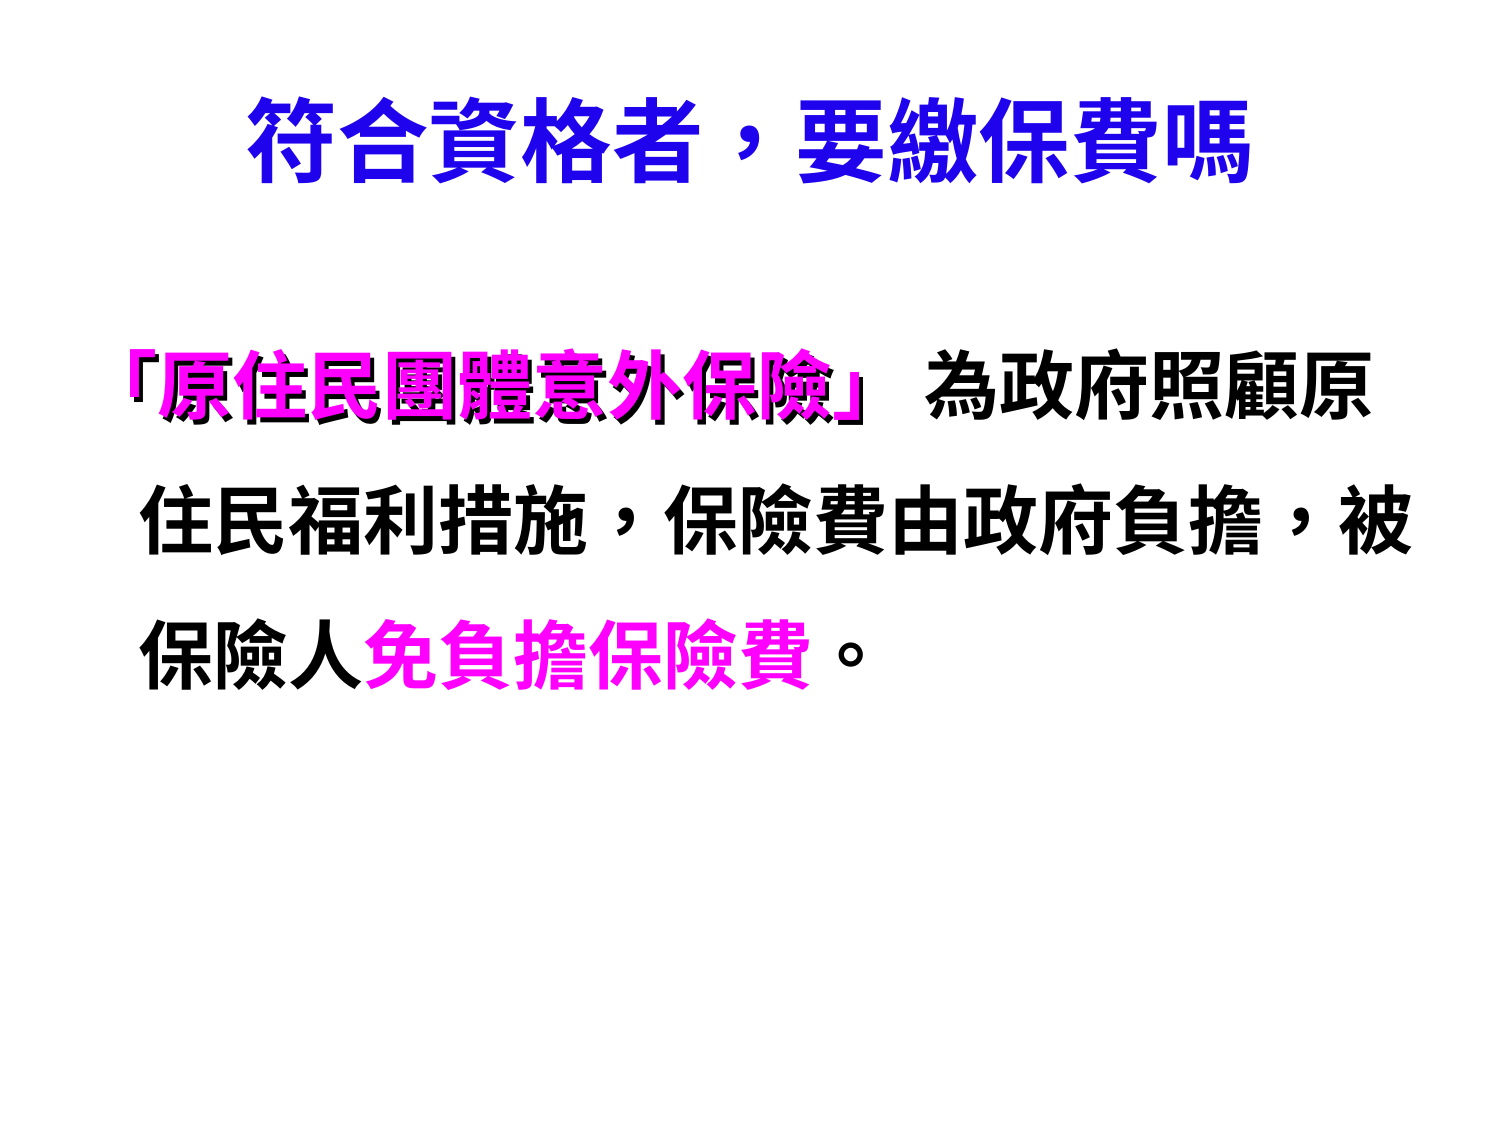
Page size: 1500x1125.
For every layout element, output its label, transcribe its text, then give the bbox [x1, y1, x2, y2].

title 符合資格者，要繳保費嗎 [75, 45, 1426, 233]
list 「原住民團體意外保險」 為政府照顧原住民福利措施，保險費由政府負擔，被保險人免負擔保險費。 [75, 278, 1426, 752]
